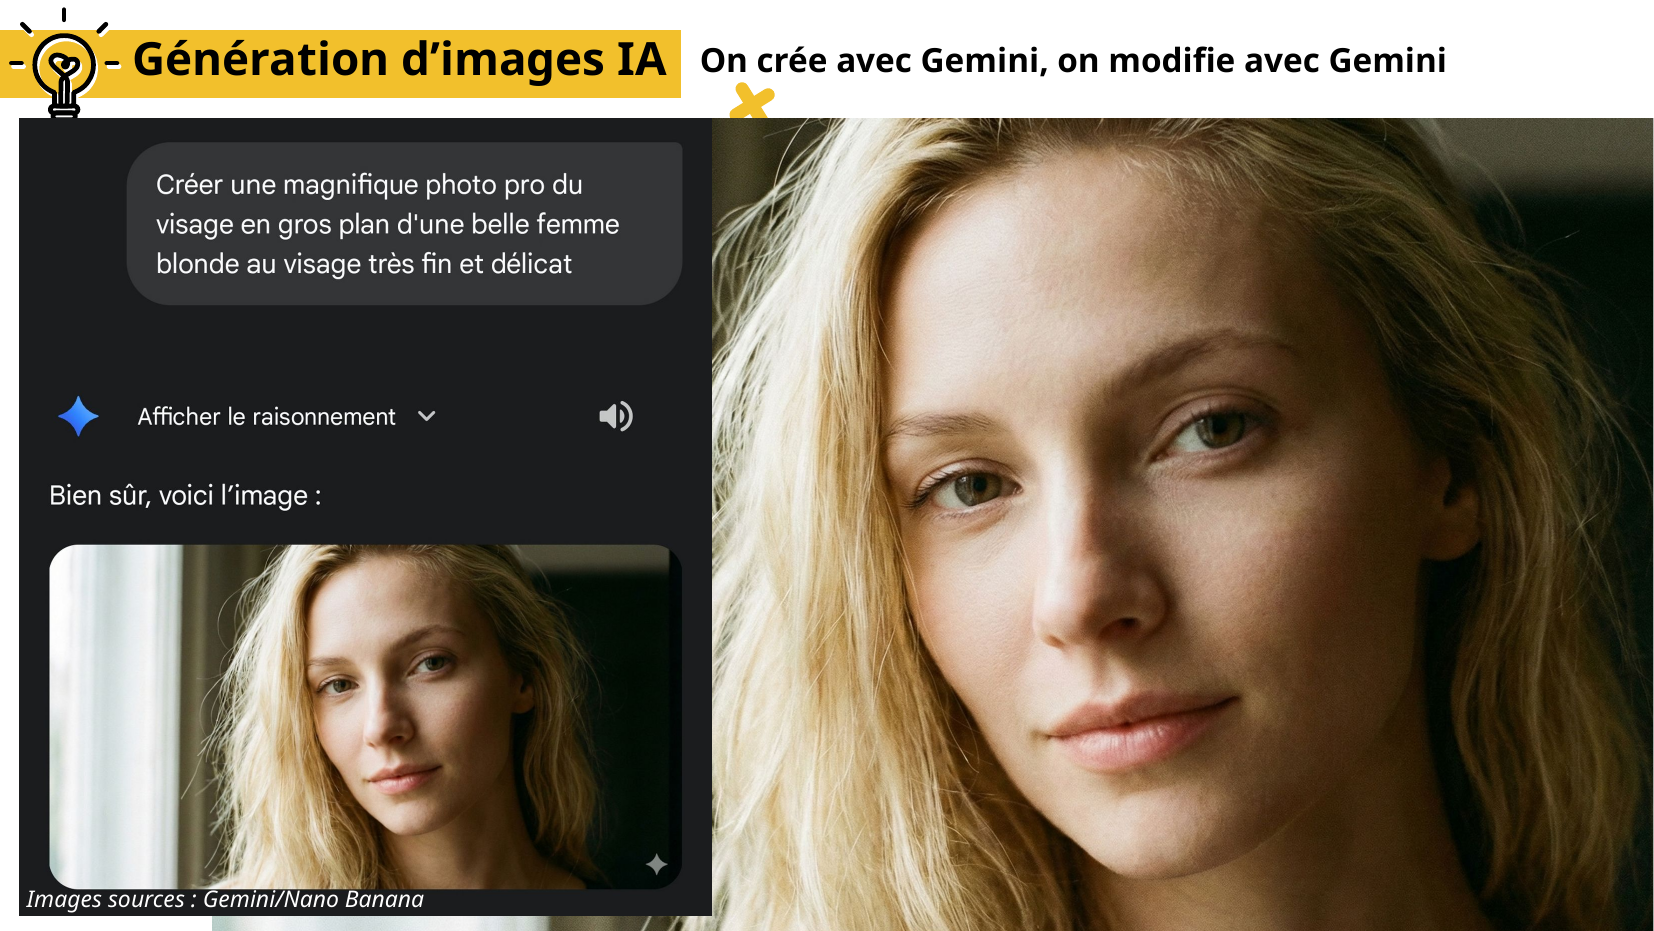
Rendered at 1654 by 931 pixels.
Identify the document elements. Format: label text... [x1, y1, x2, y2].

text_box On crée avec Gemini, on modifie avec Gemini [685, 29, 1601, 101]
picture [19, 118, 1654, 931]
text_box Images sources : Gemini/Nano Banana [11, 875, 514, 931]
subtitle Génération d’images IA [132, 17, 677, 97]
